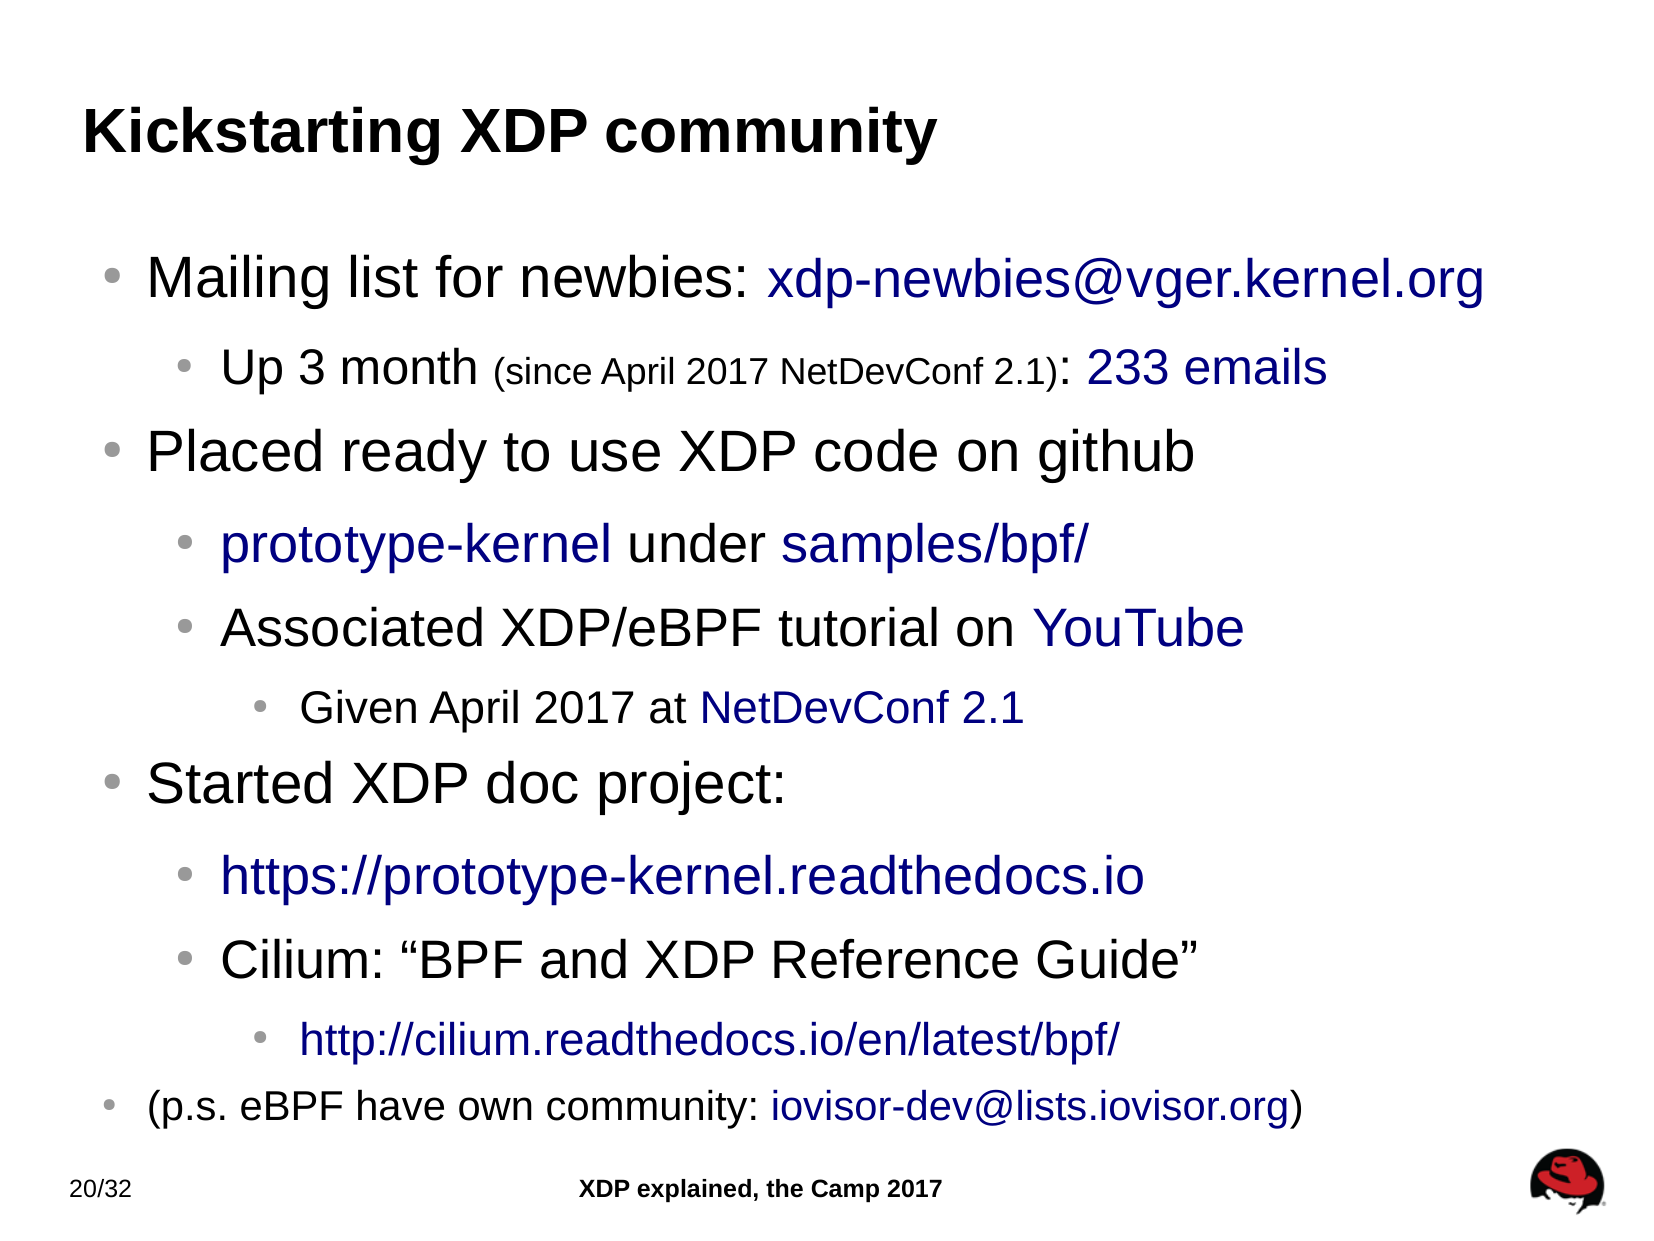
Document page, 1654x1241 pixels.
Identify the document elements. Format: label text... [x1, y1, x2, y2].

picture [1529, 1146, 1612, 1224]
list Mailing list for newbies: xdp-newbies@vger.kernel.org Up 3 month (since April 2017 NetDevConf 2.1): 233 emails Placed ready to use XDP code on github prototype-kernel under samples/bpf/ Associated XDP/eBPF tutorial on YouTube Given April 2017 at NetDevConf 2.1 Started XDP doc project: https://prototype-kernel.readthedocs.io Cilium: “BPF and XDP Reference Guide” http://cilium.readthedocs.io/en/latest/bpf/ (p.s. eBPF have own community: iovisor-dev@lists.iovisor.org) [86, 244, 1575, 1129]
title Kickstarting XDP community [82, 37, 1571, 226]
